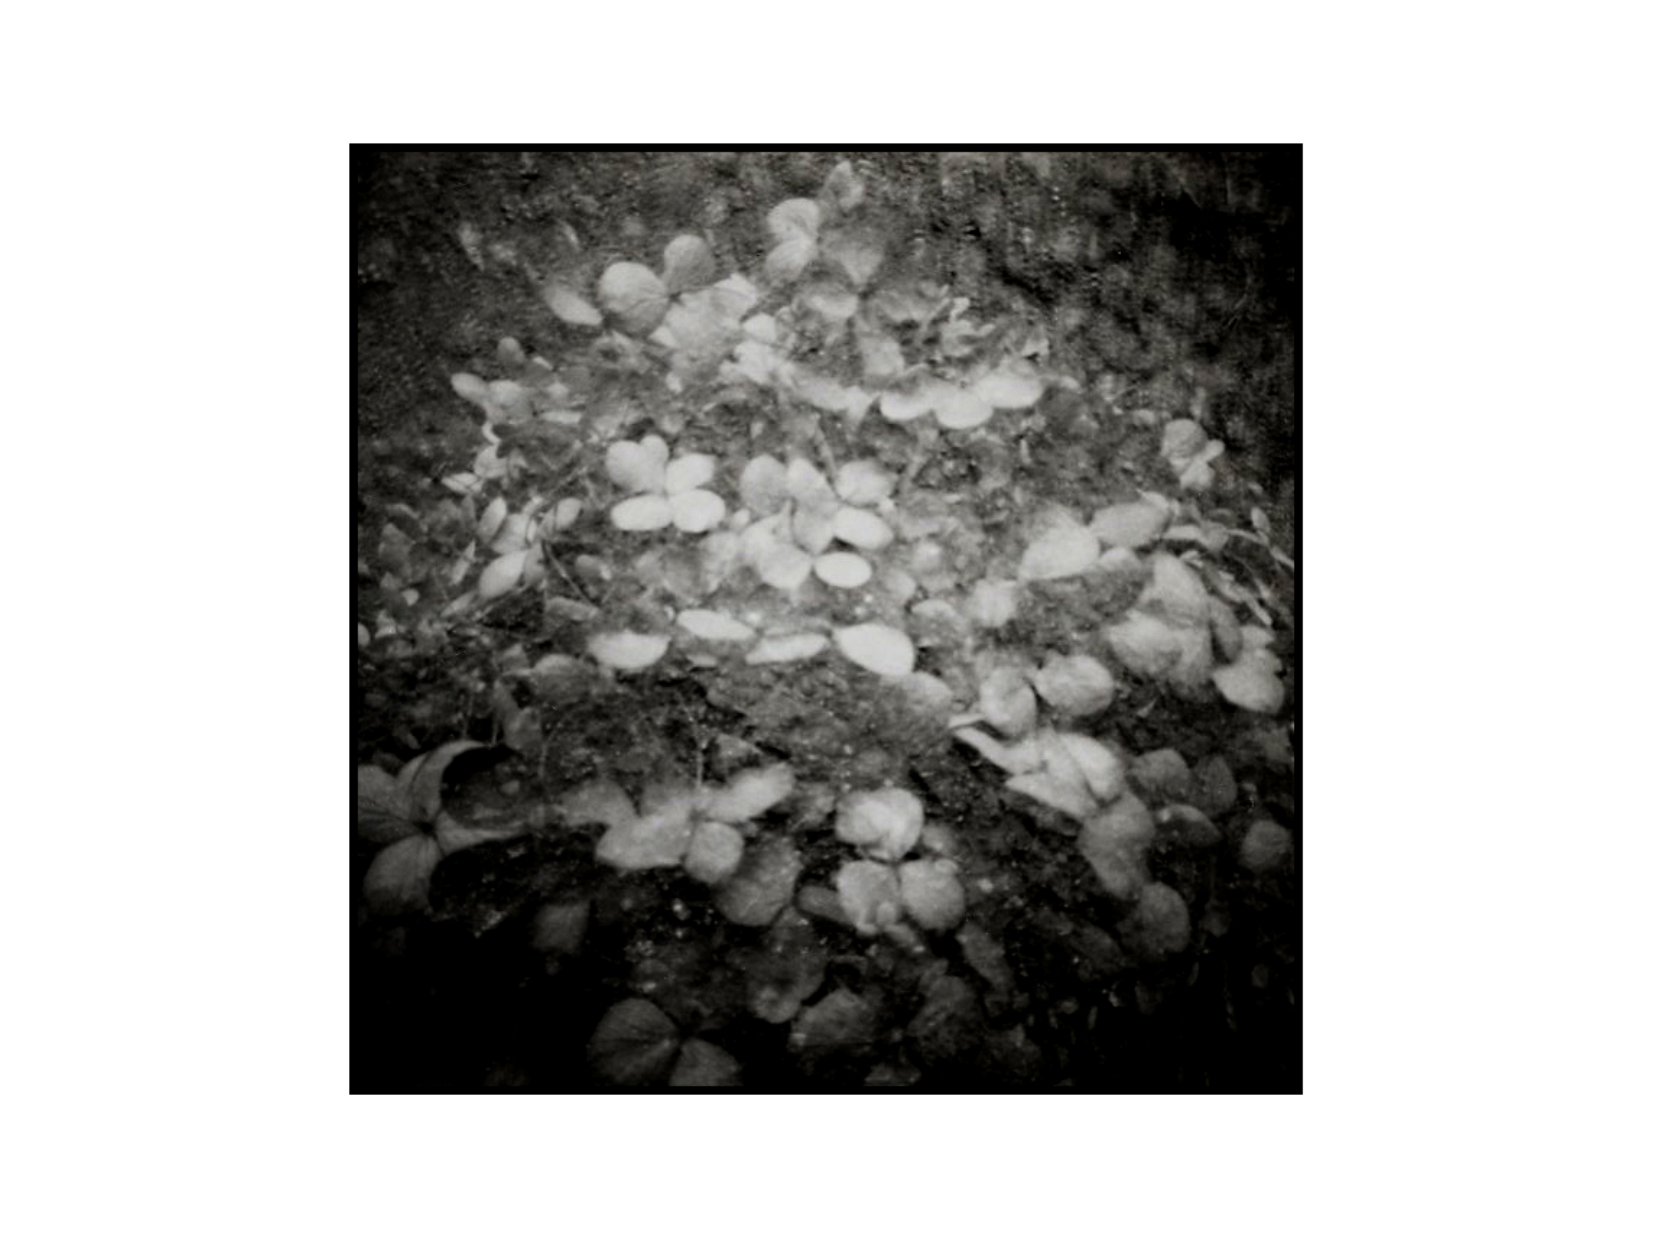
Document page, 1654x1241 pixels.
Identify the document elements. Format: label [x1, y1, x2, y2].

picture [205, 0, 1449, 1241]
